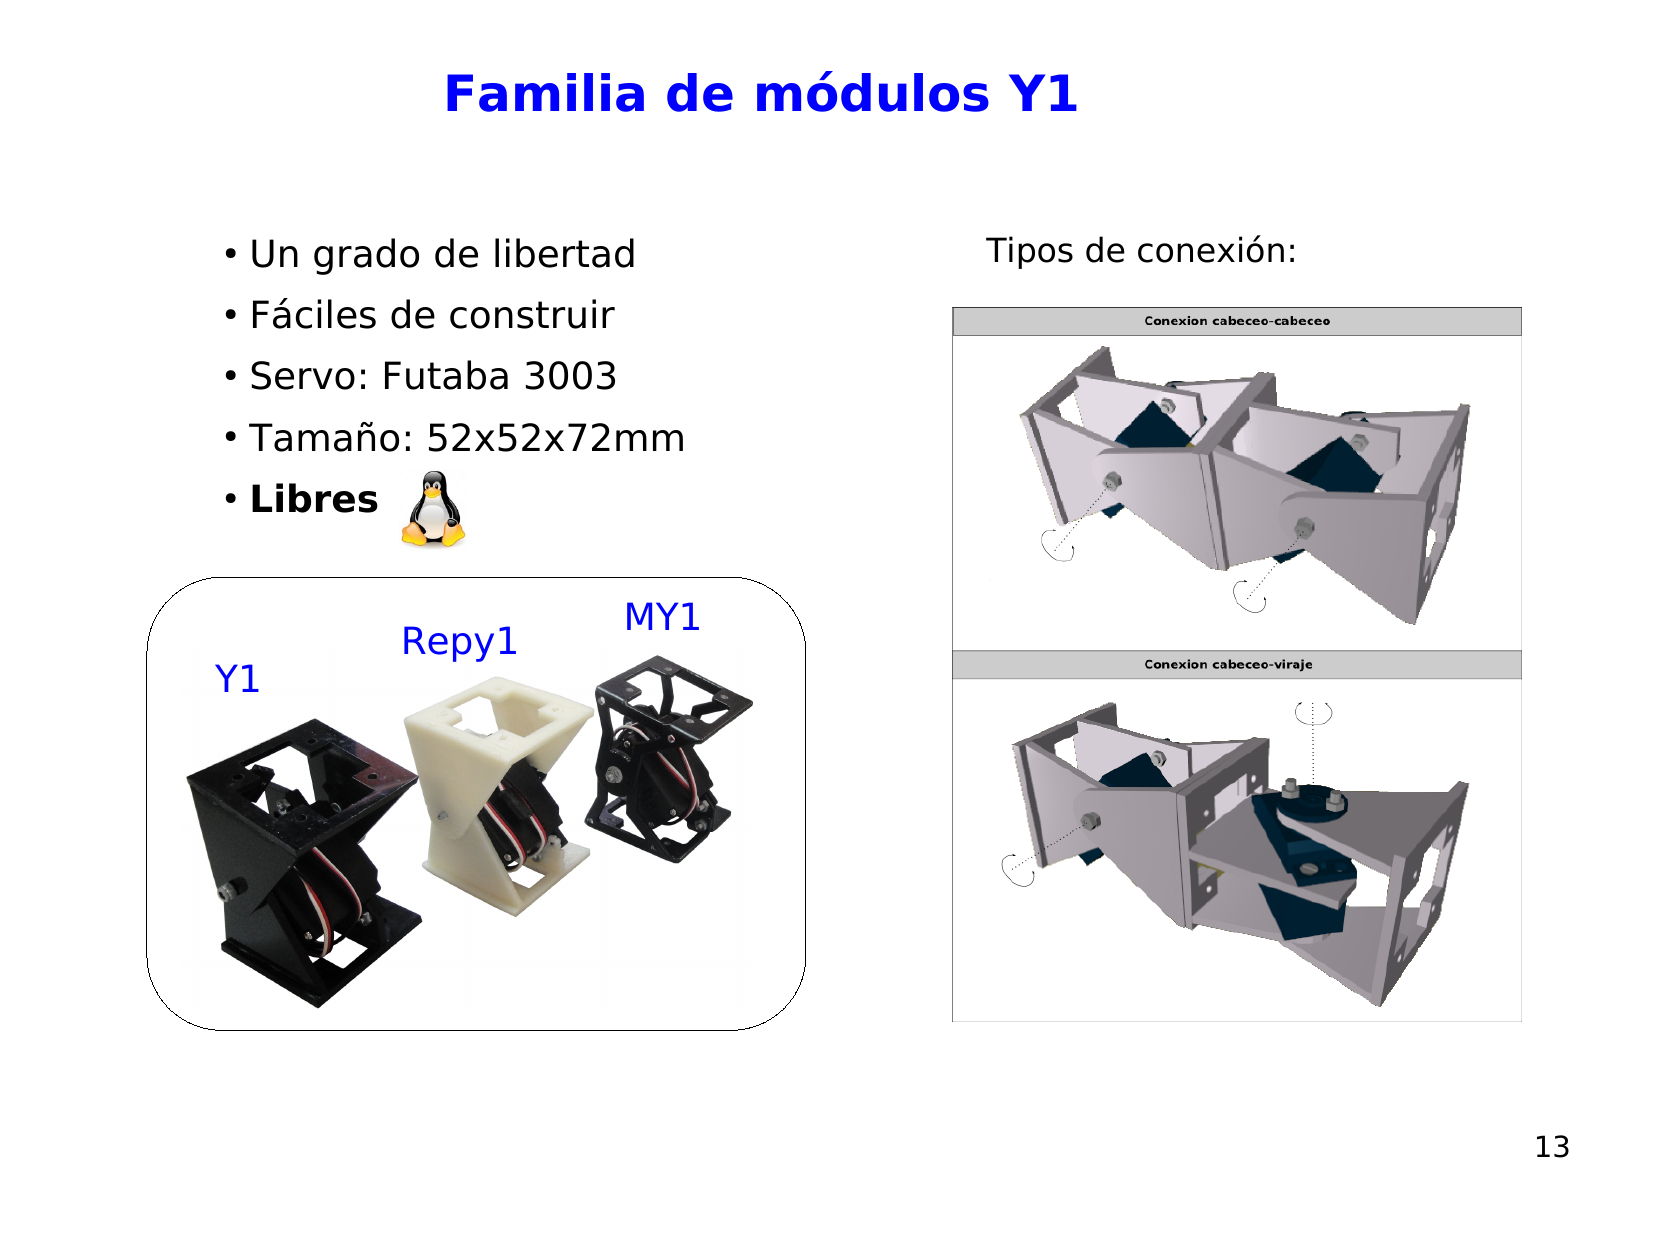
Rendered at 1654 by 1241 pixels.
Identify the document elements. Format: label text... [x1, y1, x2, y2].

text_box Y1 [200, 650, 278, 709]
picture [399, 469, 467, 551]
text_box Un grado de libertad Fáciles de construir Servo: Futaba 3003 Tamaño: 52x52x72mm Libres [209, 225, 702, 529]
text_box MY1 [608, 588, 739, 648]
text_box Familia de módulos Y1 [428, 57, 1096, 131]
picture [179, 641, 757, 1015]
text_box Tipos de conexión: [961, 224, 1498, 283]
picture [952, 307, 1522, 1022]
text_box Repy1 [386, 612, 543, 671]
